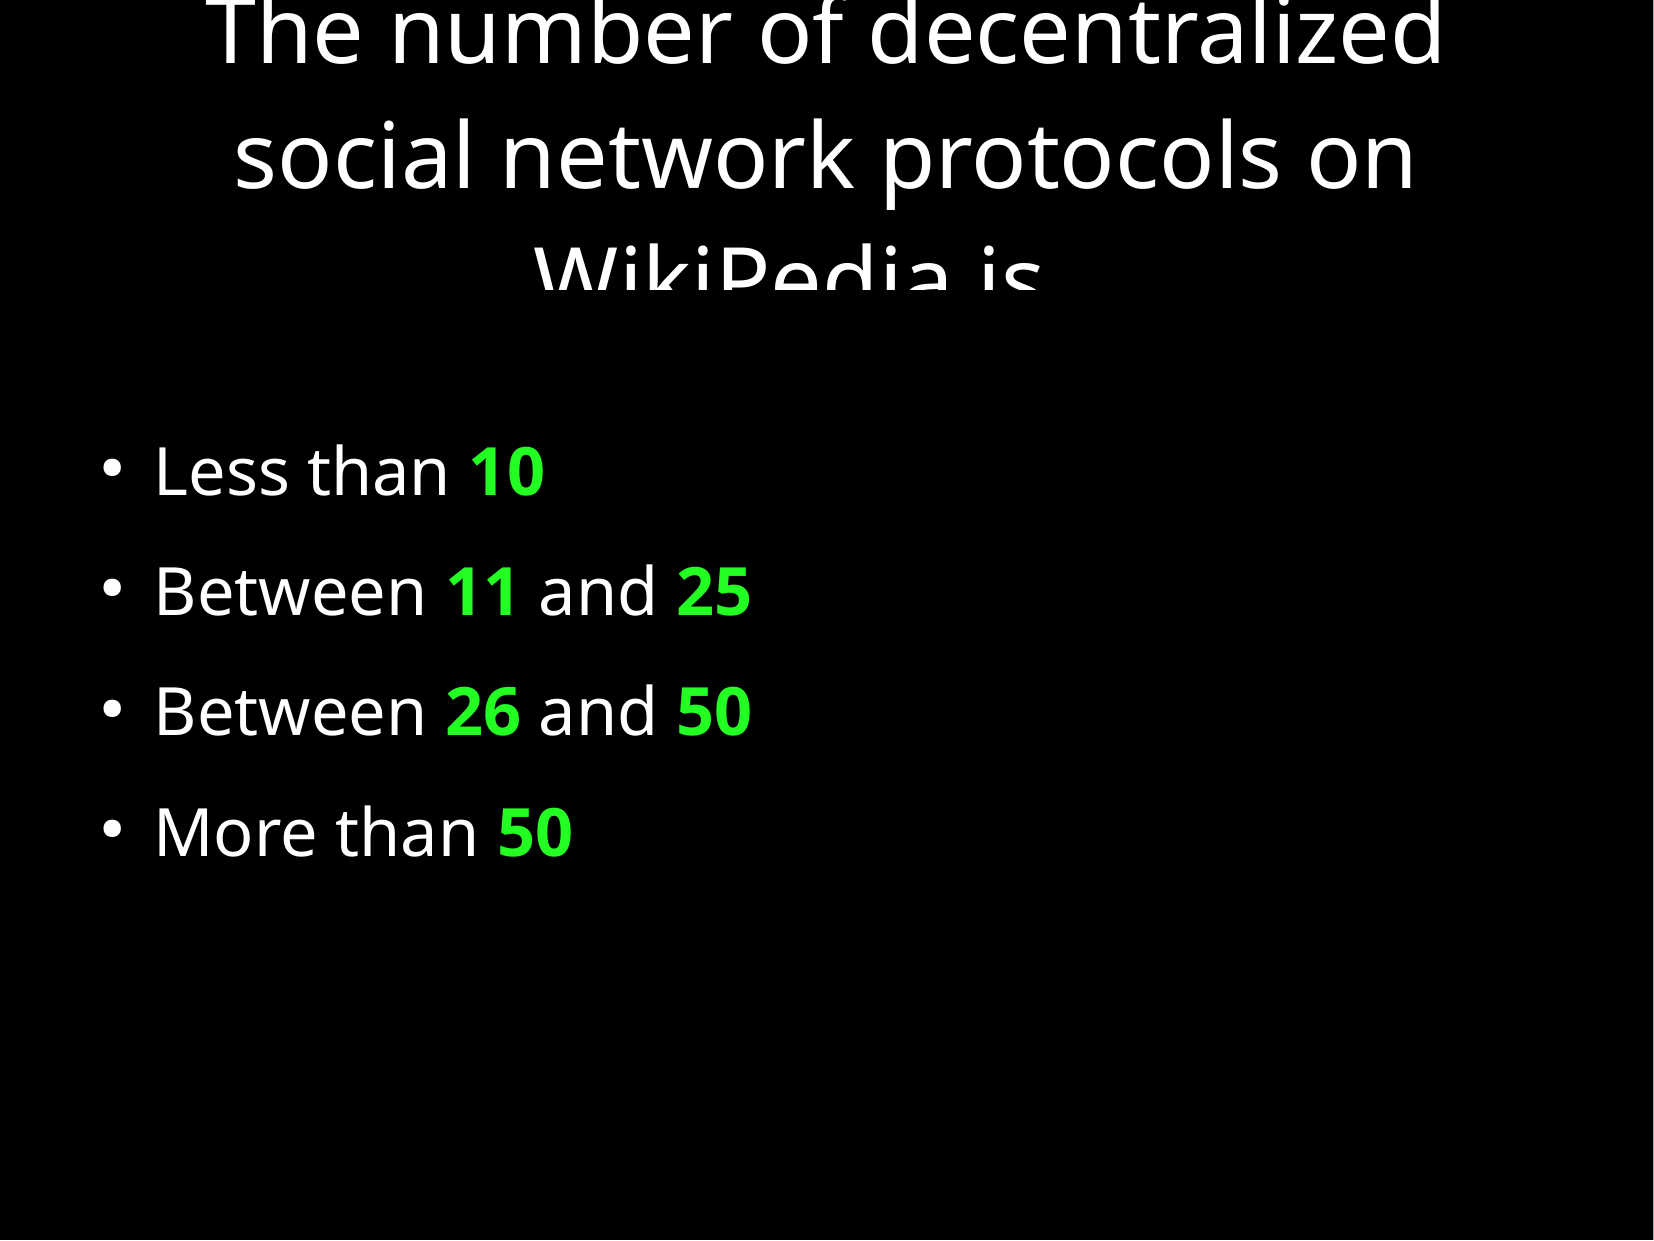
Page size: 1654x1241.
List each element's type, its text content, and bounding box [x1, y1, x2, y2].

list Less than 10 Between 11 and 25 Between 26 and 50 More than 50 [82, 290, 1538, 1010]
title The number of decentralized social network protocols on WikiPedia is... [82, 49, 1571, 257]
